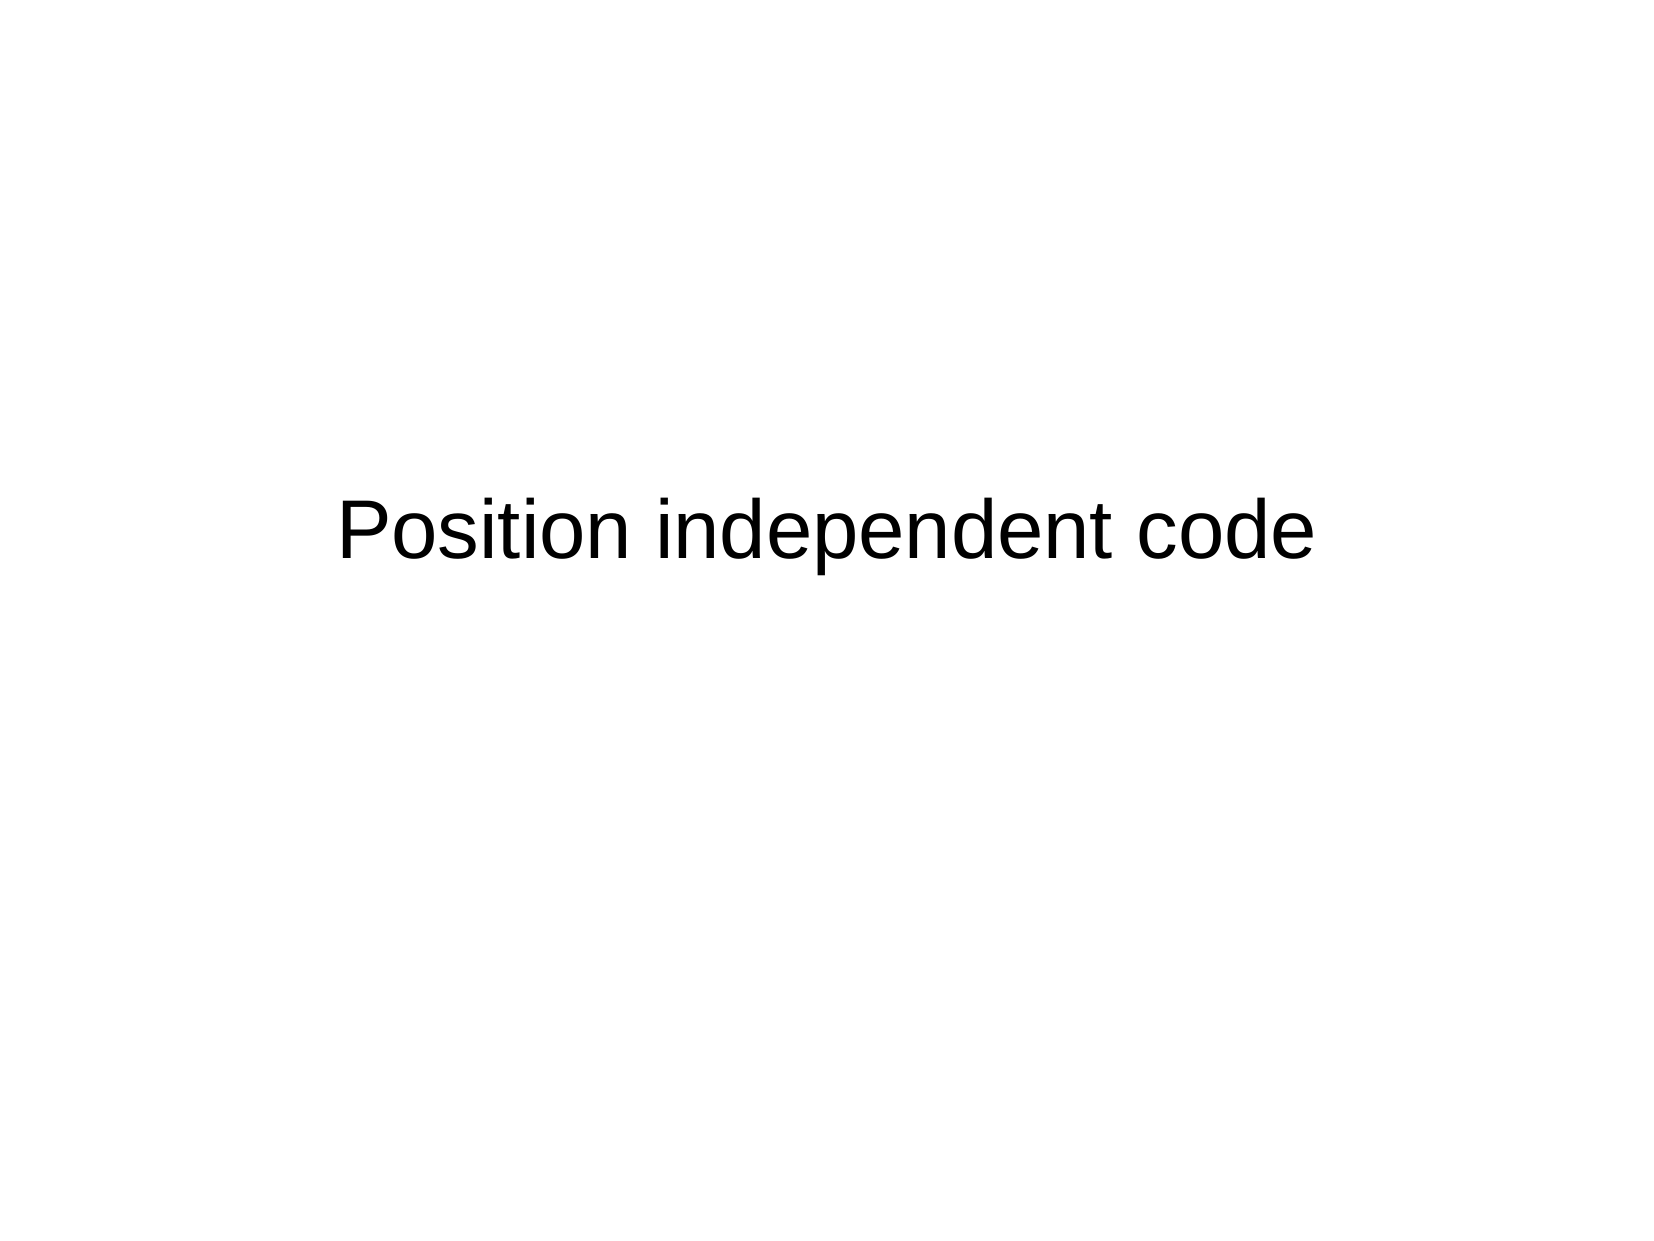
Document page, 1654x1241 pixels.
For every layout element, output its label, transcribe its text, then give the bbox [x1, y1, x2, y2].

subtitle Position independent code [82, 49, 1571, 1010]
